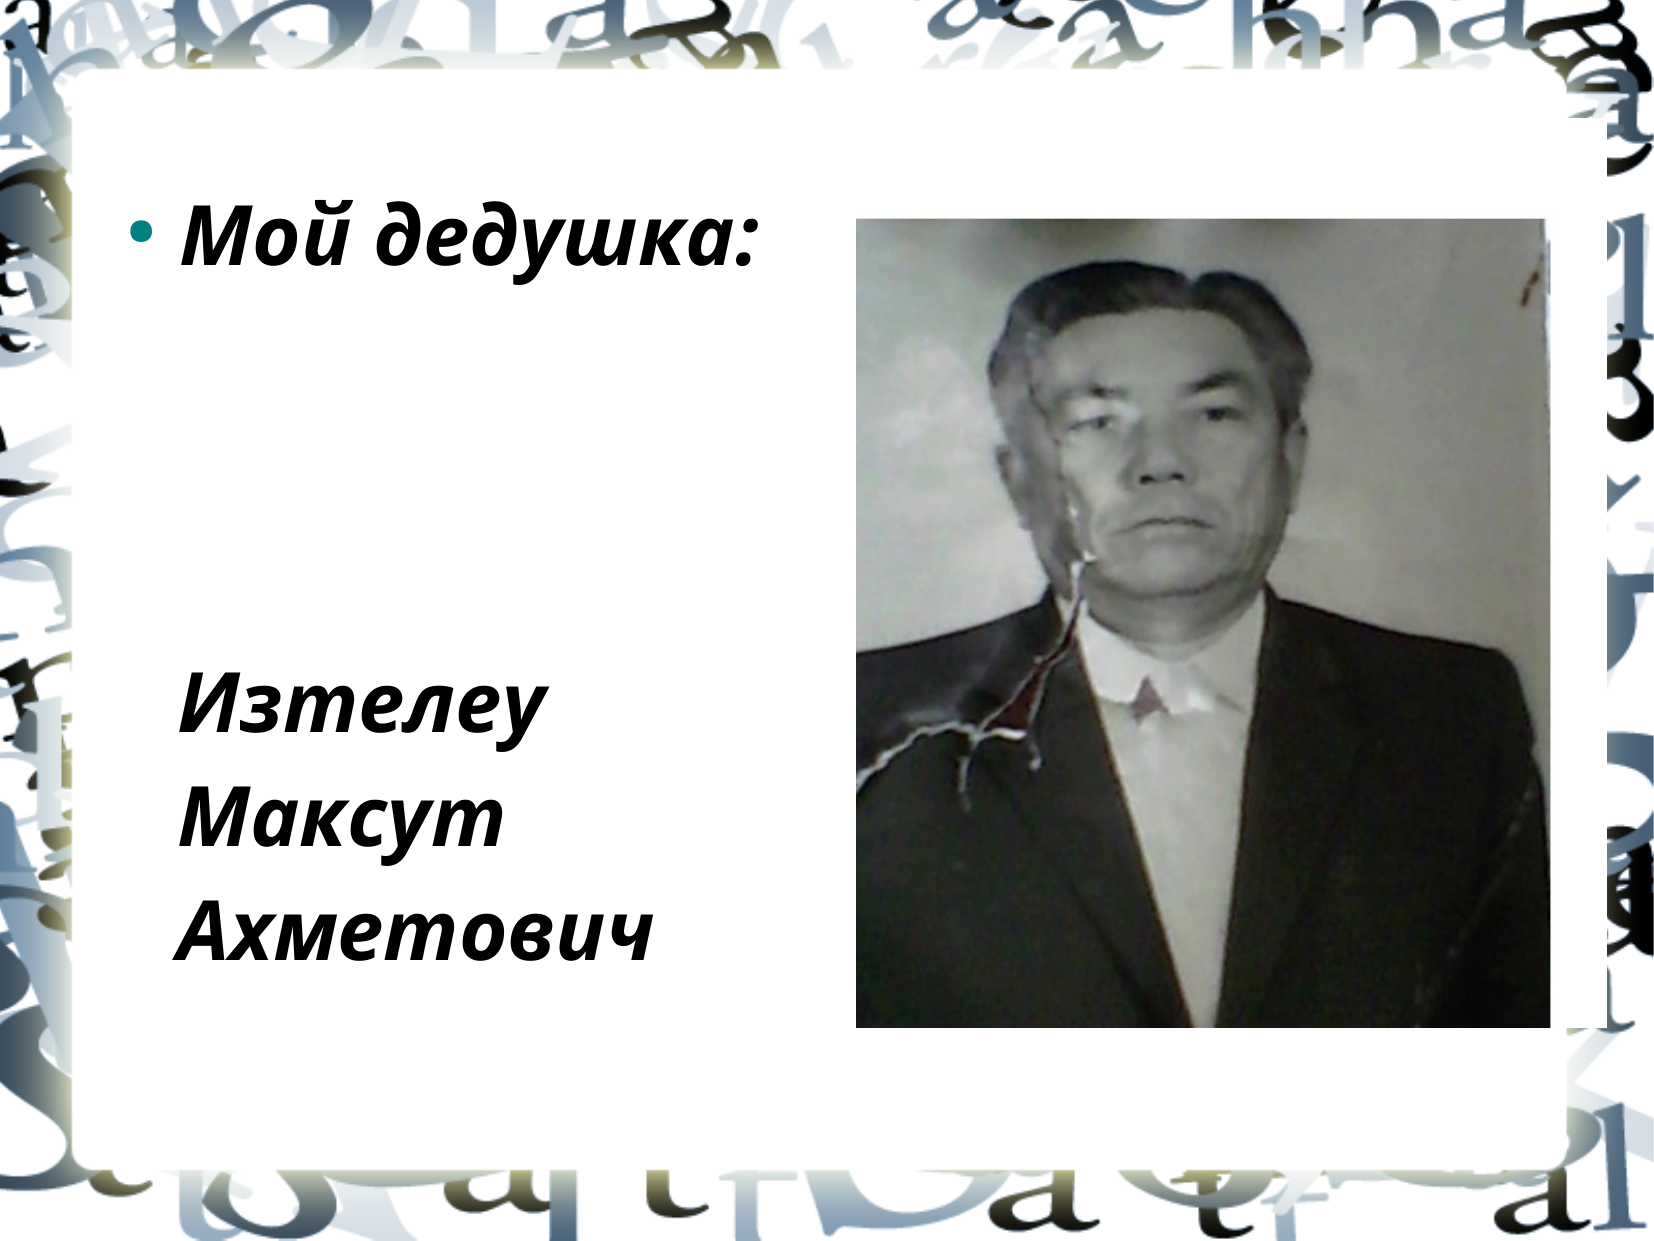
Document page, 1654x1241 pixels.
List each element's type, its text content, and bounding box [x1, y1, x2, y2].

list Мой дедушка: [108, 176, 804, 520]
list Изтелеу Максут Ахметович [177, 643, 813, 993]
title [82, 78, 1571, 287]
picture [0, 0, 1654, 1241]
